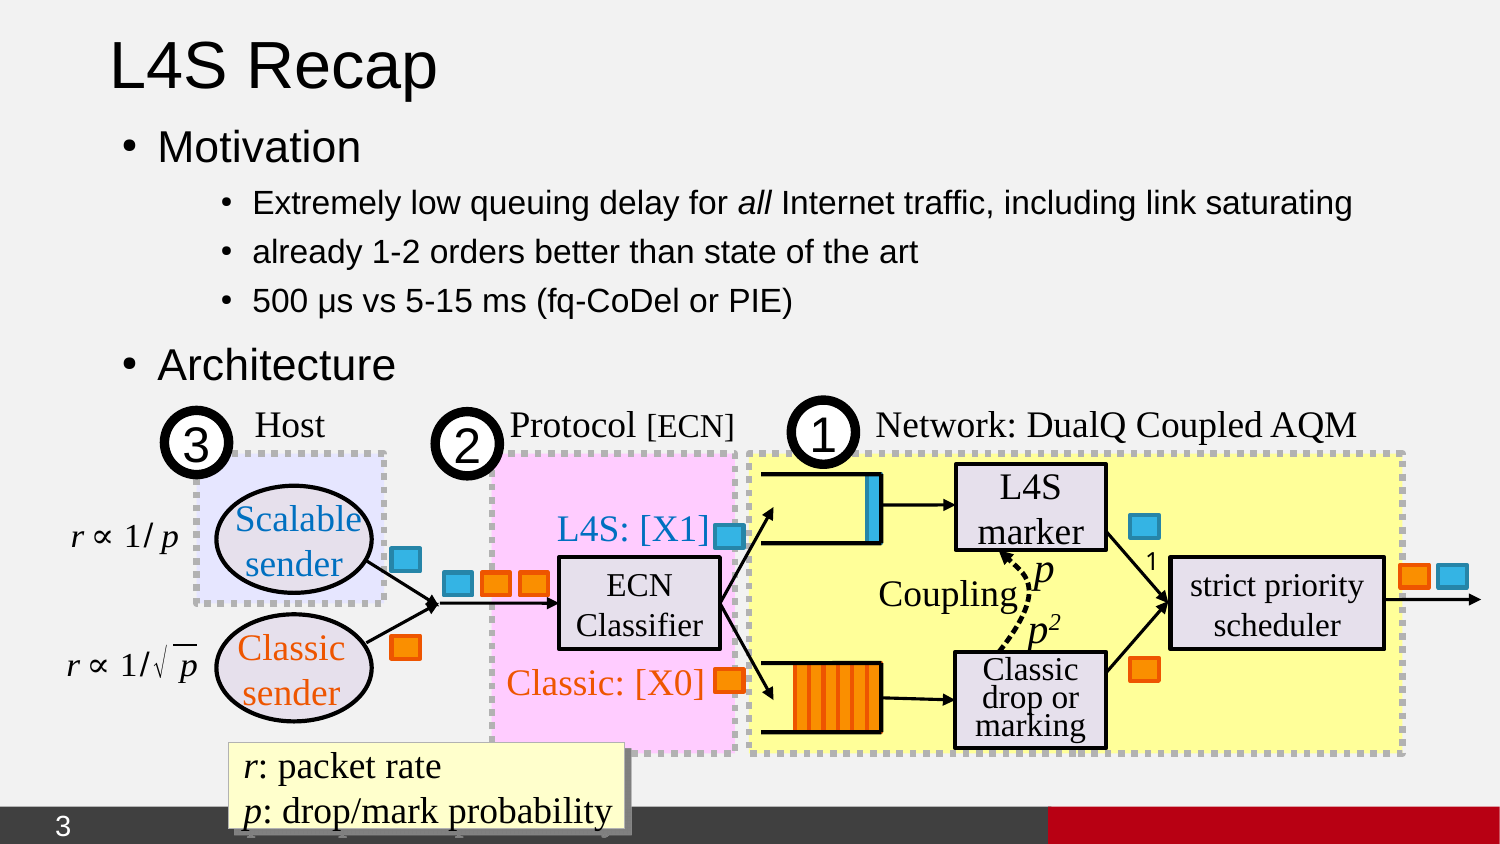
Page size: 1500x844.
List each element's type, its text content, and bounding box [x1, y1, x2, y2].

text_box Host [239, 392, 494, 453]
text_box L4S: [X1] [535, 496, 725, 557]
list Motivation Extremely low queuing delay for all Internet traffic, including link saturating already 1-2 orders better than state of the art 500 μs vs 5-15 ms (fq-CoDel or PIE) Architecture [109, 122, 1410, 392]
text_box 1 [1110, 525, 1194, 596]
text_box strict priority scheduler [1170, 557, 1385, 650]
title L4S Recap [109, 0, 1477, 131]
text_box r: packet rate p: drop/mark probability [228, 742, 625, 829]
text_box [491, 609, 744, 754]
text_box [1438, 564, 1467, 588]
text_box [391, 635, 420, 659]
text_box [196, 453, 385, 604]
text_box [481, 453, 744, 602]
text_box 2 [436, 453, 499, 476]
text_box [1070, 536, 1163, 669]
chart [57, 642, 207, 683]
text_box Coupling [863, 561, 1019, 621]
text_box 3 [164, 410, 229, 475]
text_box Classic drop or marking [955, 651, 1106, 749]
text_box 1 [791, 400, 856, 465]
text_box p2 [1013, 594, 1076, 660]
text_box [443, 572, 473, 596]
text_box [723, 582, 735, 625]
chart [61, 517, 188, 556]
text_box [748, 453, 1429, 754]
text_box Classic sender [216, 614, 372, 722]
text_box [491, 604, 559, 650]
text_box L4S marker [955, 464, 1107, 550]
text_box Classic: [X0] [491, 650, 721, 711]
text_box [1003, 550, 1019, 561]
text_box p [1019, 532, 1070, 598]
text_box ECN Classifier [559, 557, 720, 650]
text_box Network: DualQ Coupled AQM [860, 392, 1382, 453]
text_box Scalable sender [216, 485, 372, 593]
text_box Protocol [ECN] [494, 392, 788, 453]
text_box [391, 548, 420, 572]
